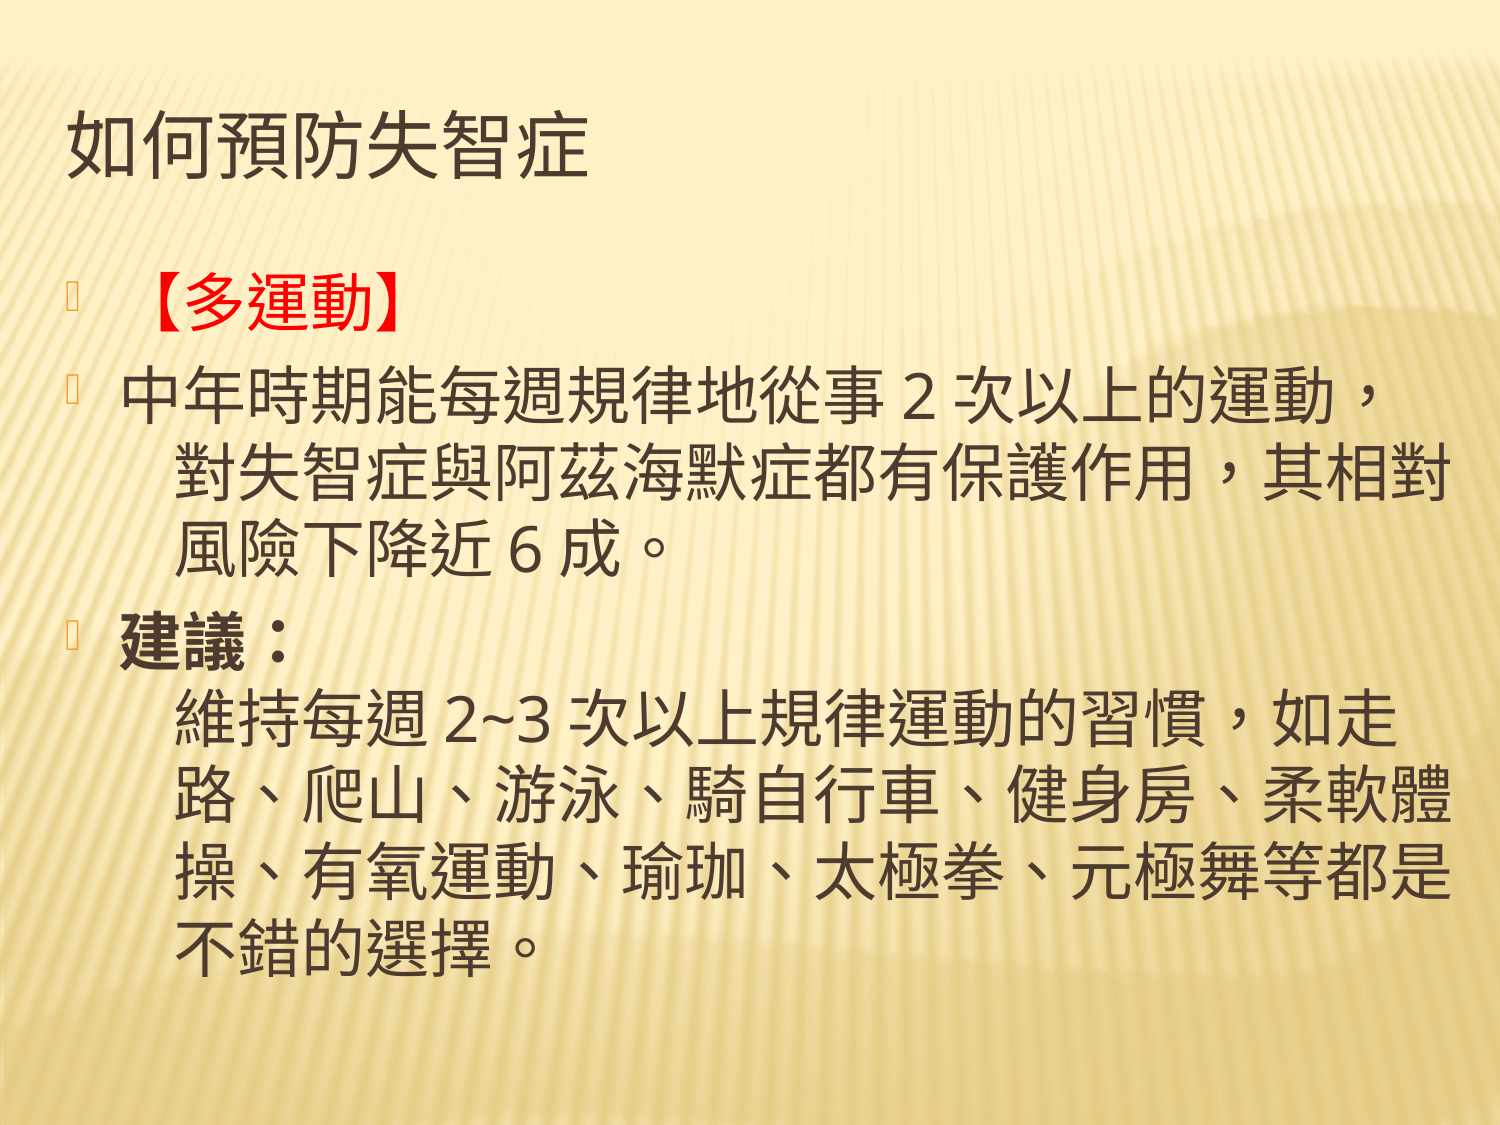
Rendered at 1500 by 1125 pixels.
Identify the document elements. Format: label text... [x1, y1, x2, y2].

list 【多運動】 中年時期能每週規律地從事2次以上的運動，對失智症與阿茲海默症都有保護作用，其相對風險下降近6成。 建議： 維持每週2~3次以上規律運動的習慣，如走路、爬山、游泳、騎自行車、健身房、柔軟體操、有氧運動、瑜珈、太極拳、元極舞等都是不錯的選擇。 [50, 254, 1476, 998]
title 如何預防失智症 [50, 75, 1476, 213]
